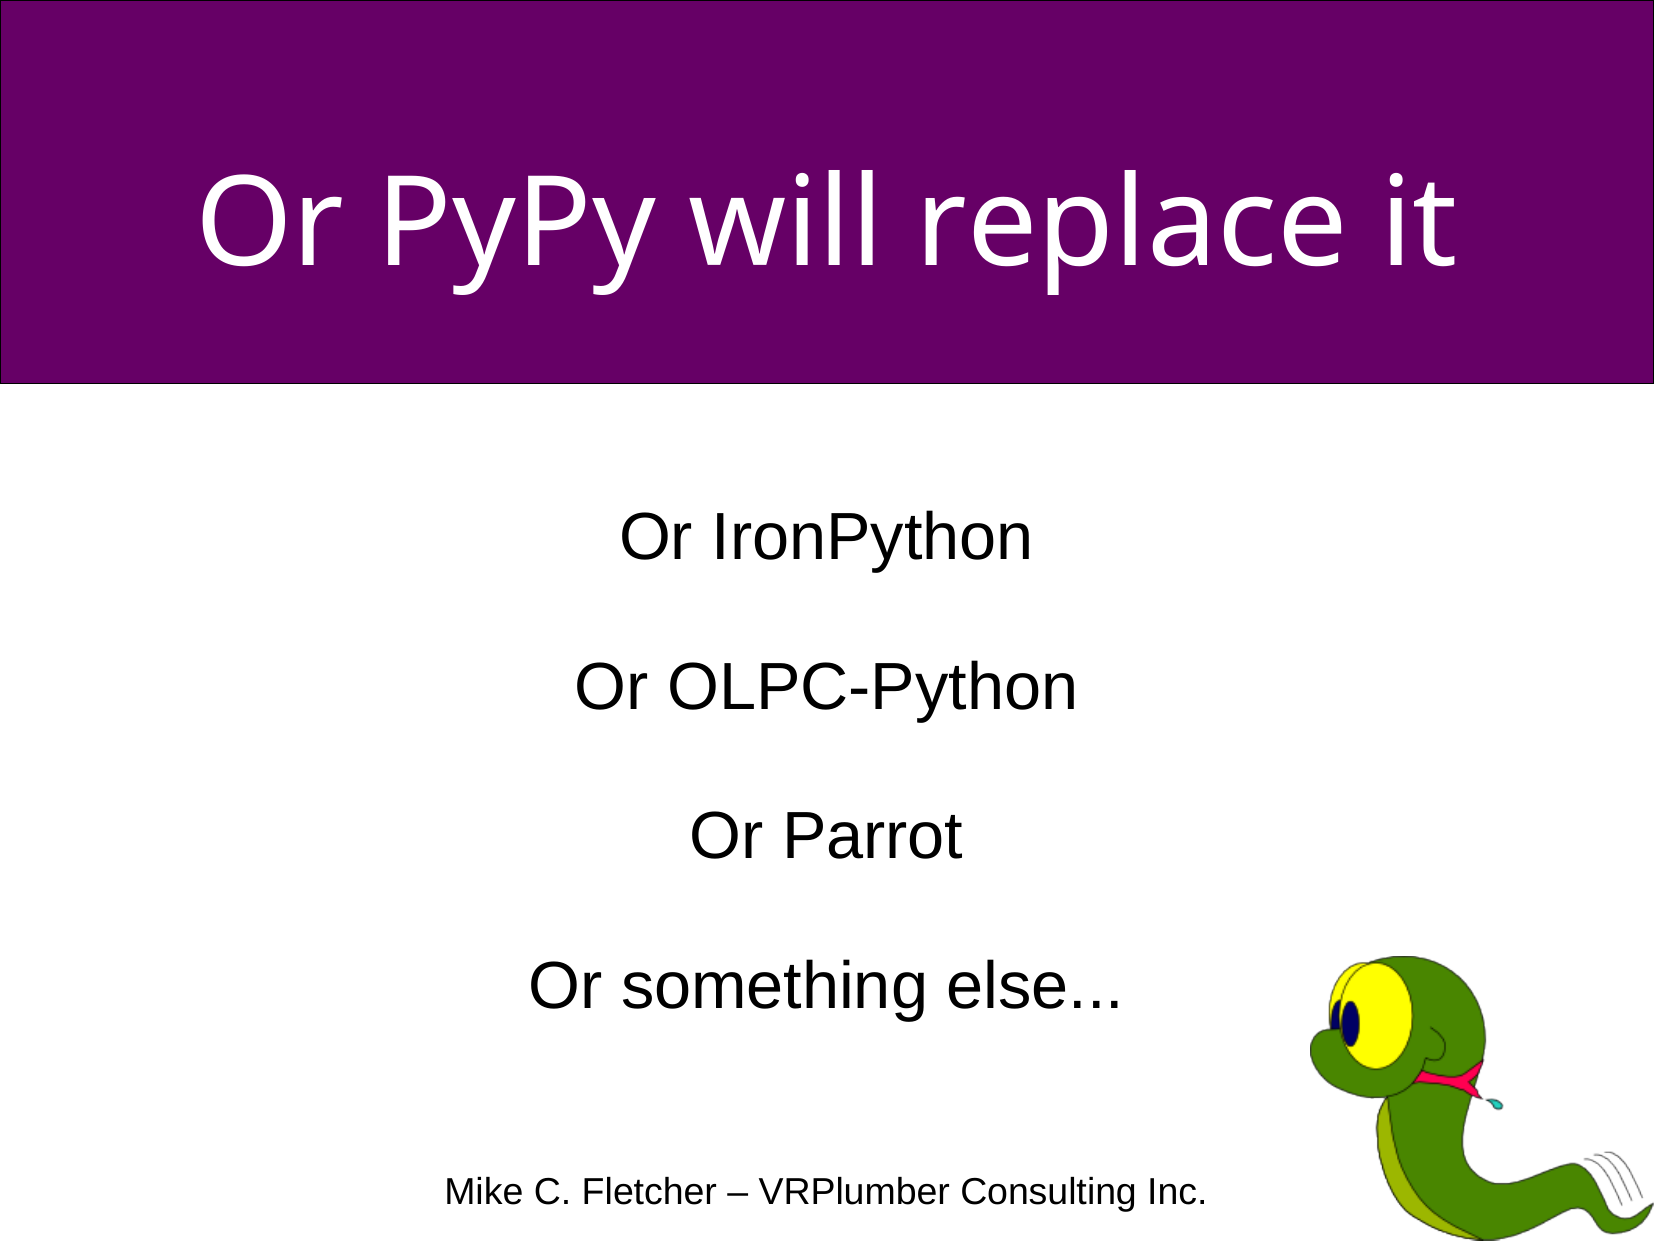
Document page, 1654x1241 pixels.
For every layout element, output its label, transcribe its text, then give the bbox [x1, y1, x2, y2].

picture [1310, 956, 1654, 1241]
title Or PyPy will replace it [82, 49, 1571, 384]
subtitle Or IronPython Or OLPC-Python Or Parrot Or something else... [82, 420, 1571, 1102]
